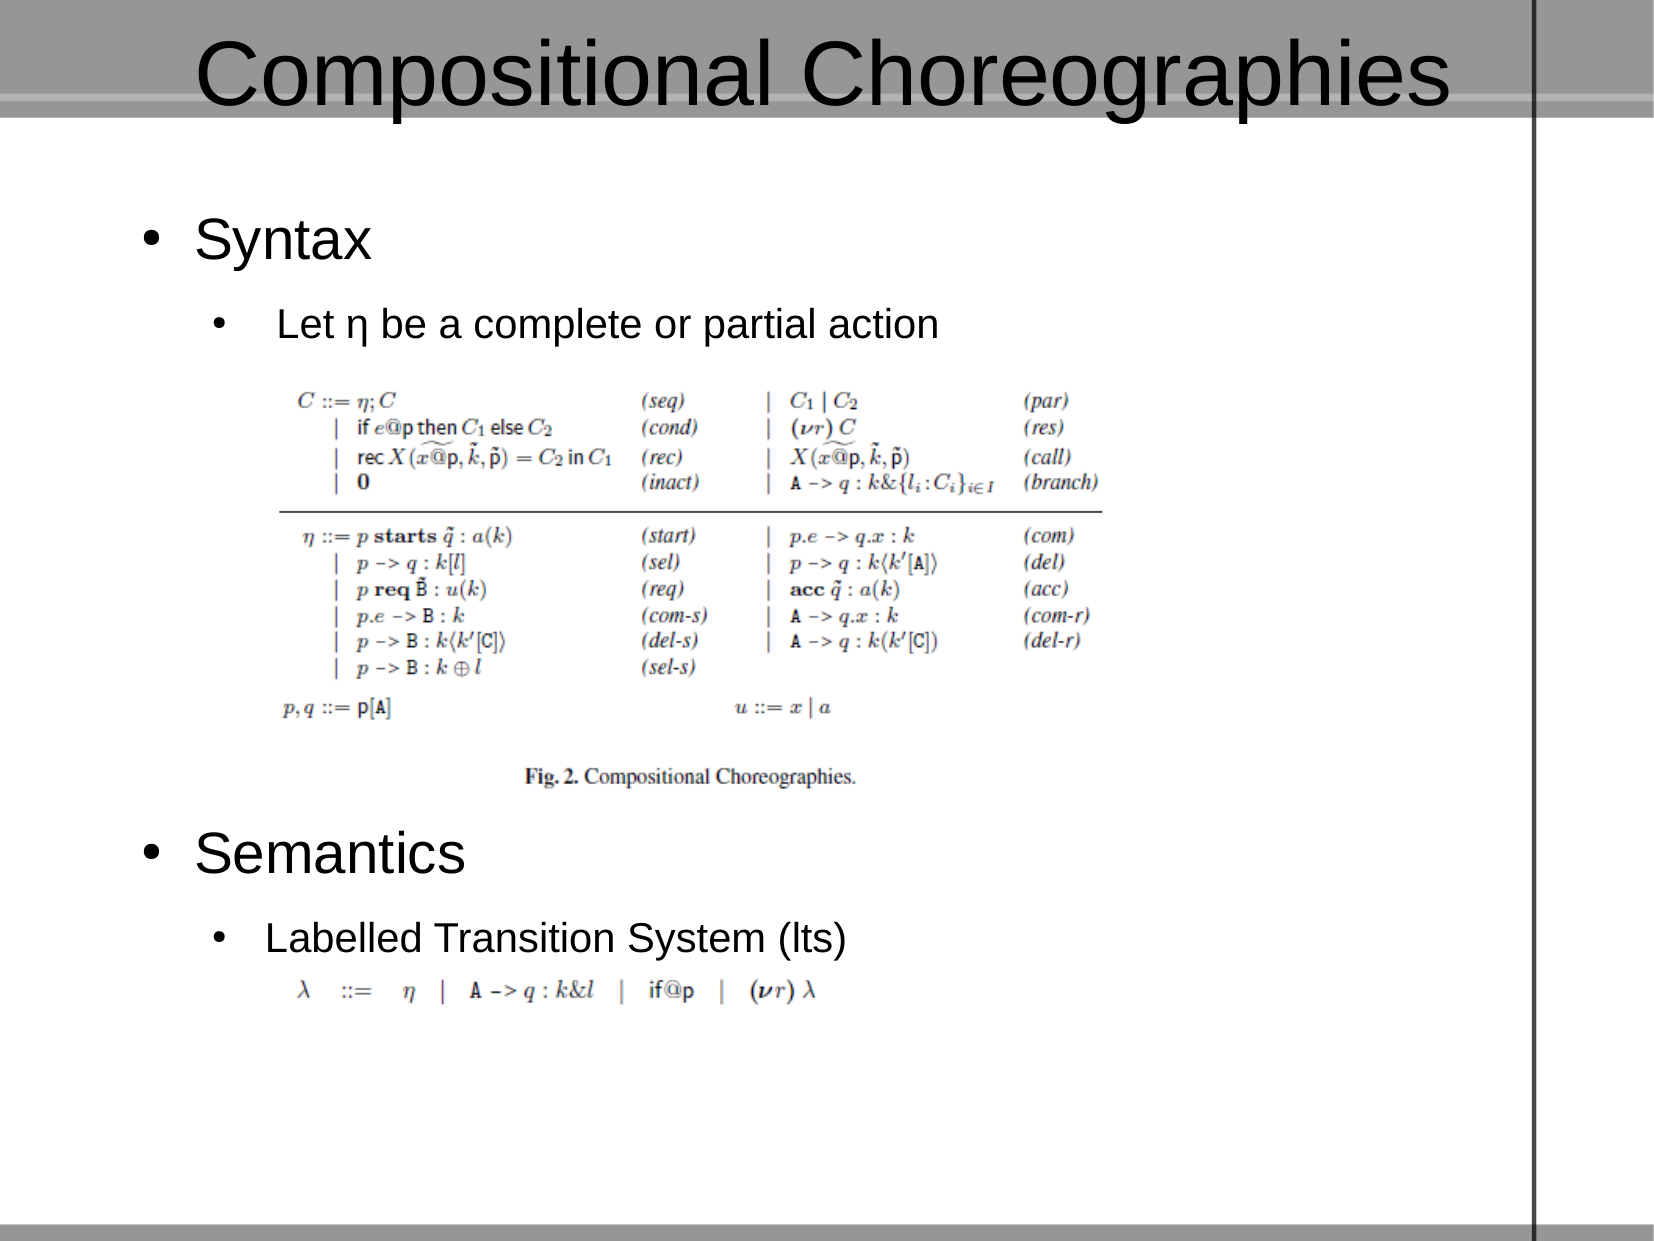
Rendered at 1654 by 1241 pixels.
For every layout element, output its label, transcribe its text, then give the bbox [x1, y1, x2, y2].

title Compositional Choreographies [118, 0, 1531, 178]
picture [278, 383, 1123, 795]
picture [281, 974, 827, 1011]
picture [0, 0, 1654, 1241]
list Syntax Let η be a complete or partial action Semantics Labelled Transition System (lts) [123, 206, 1536, 1241]
